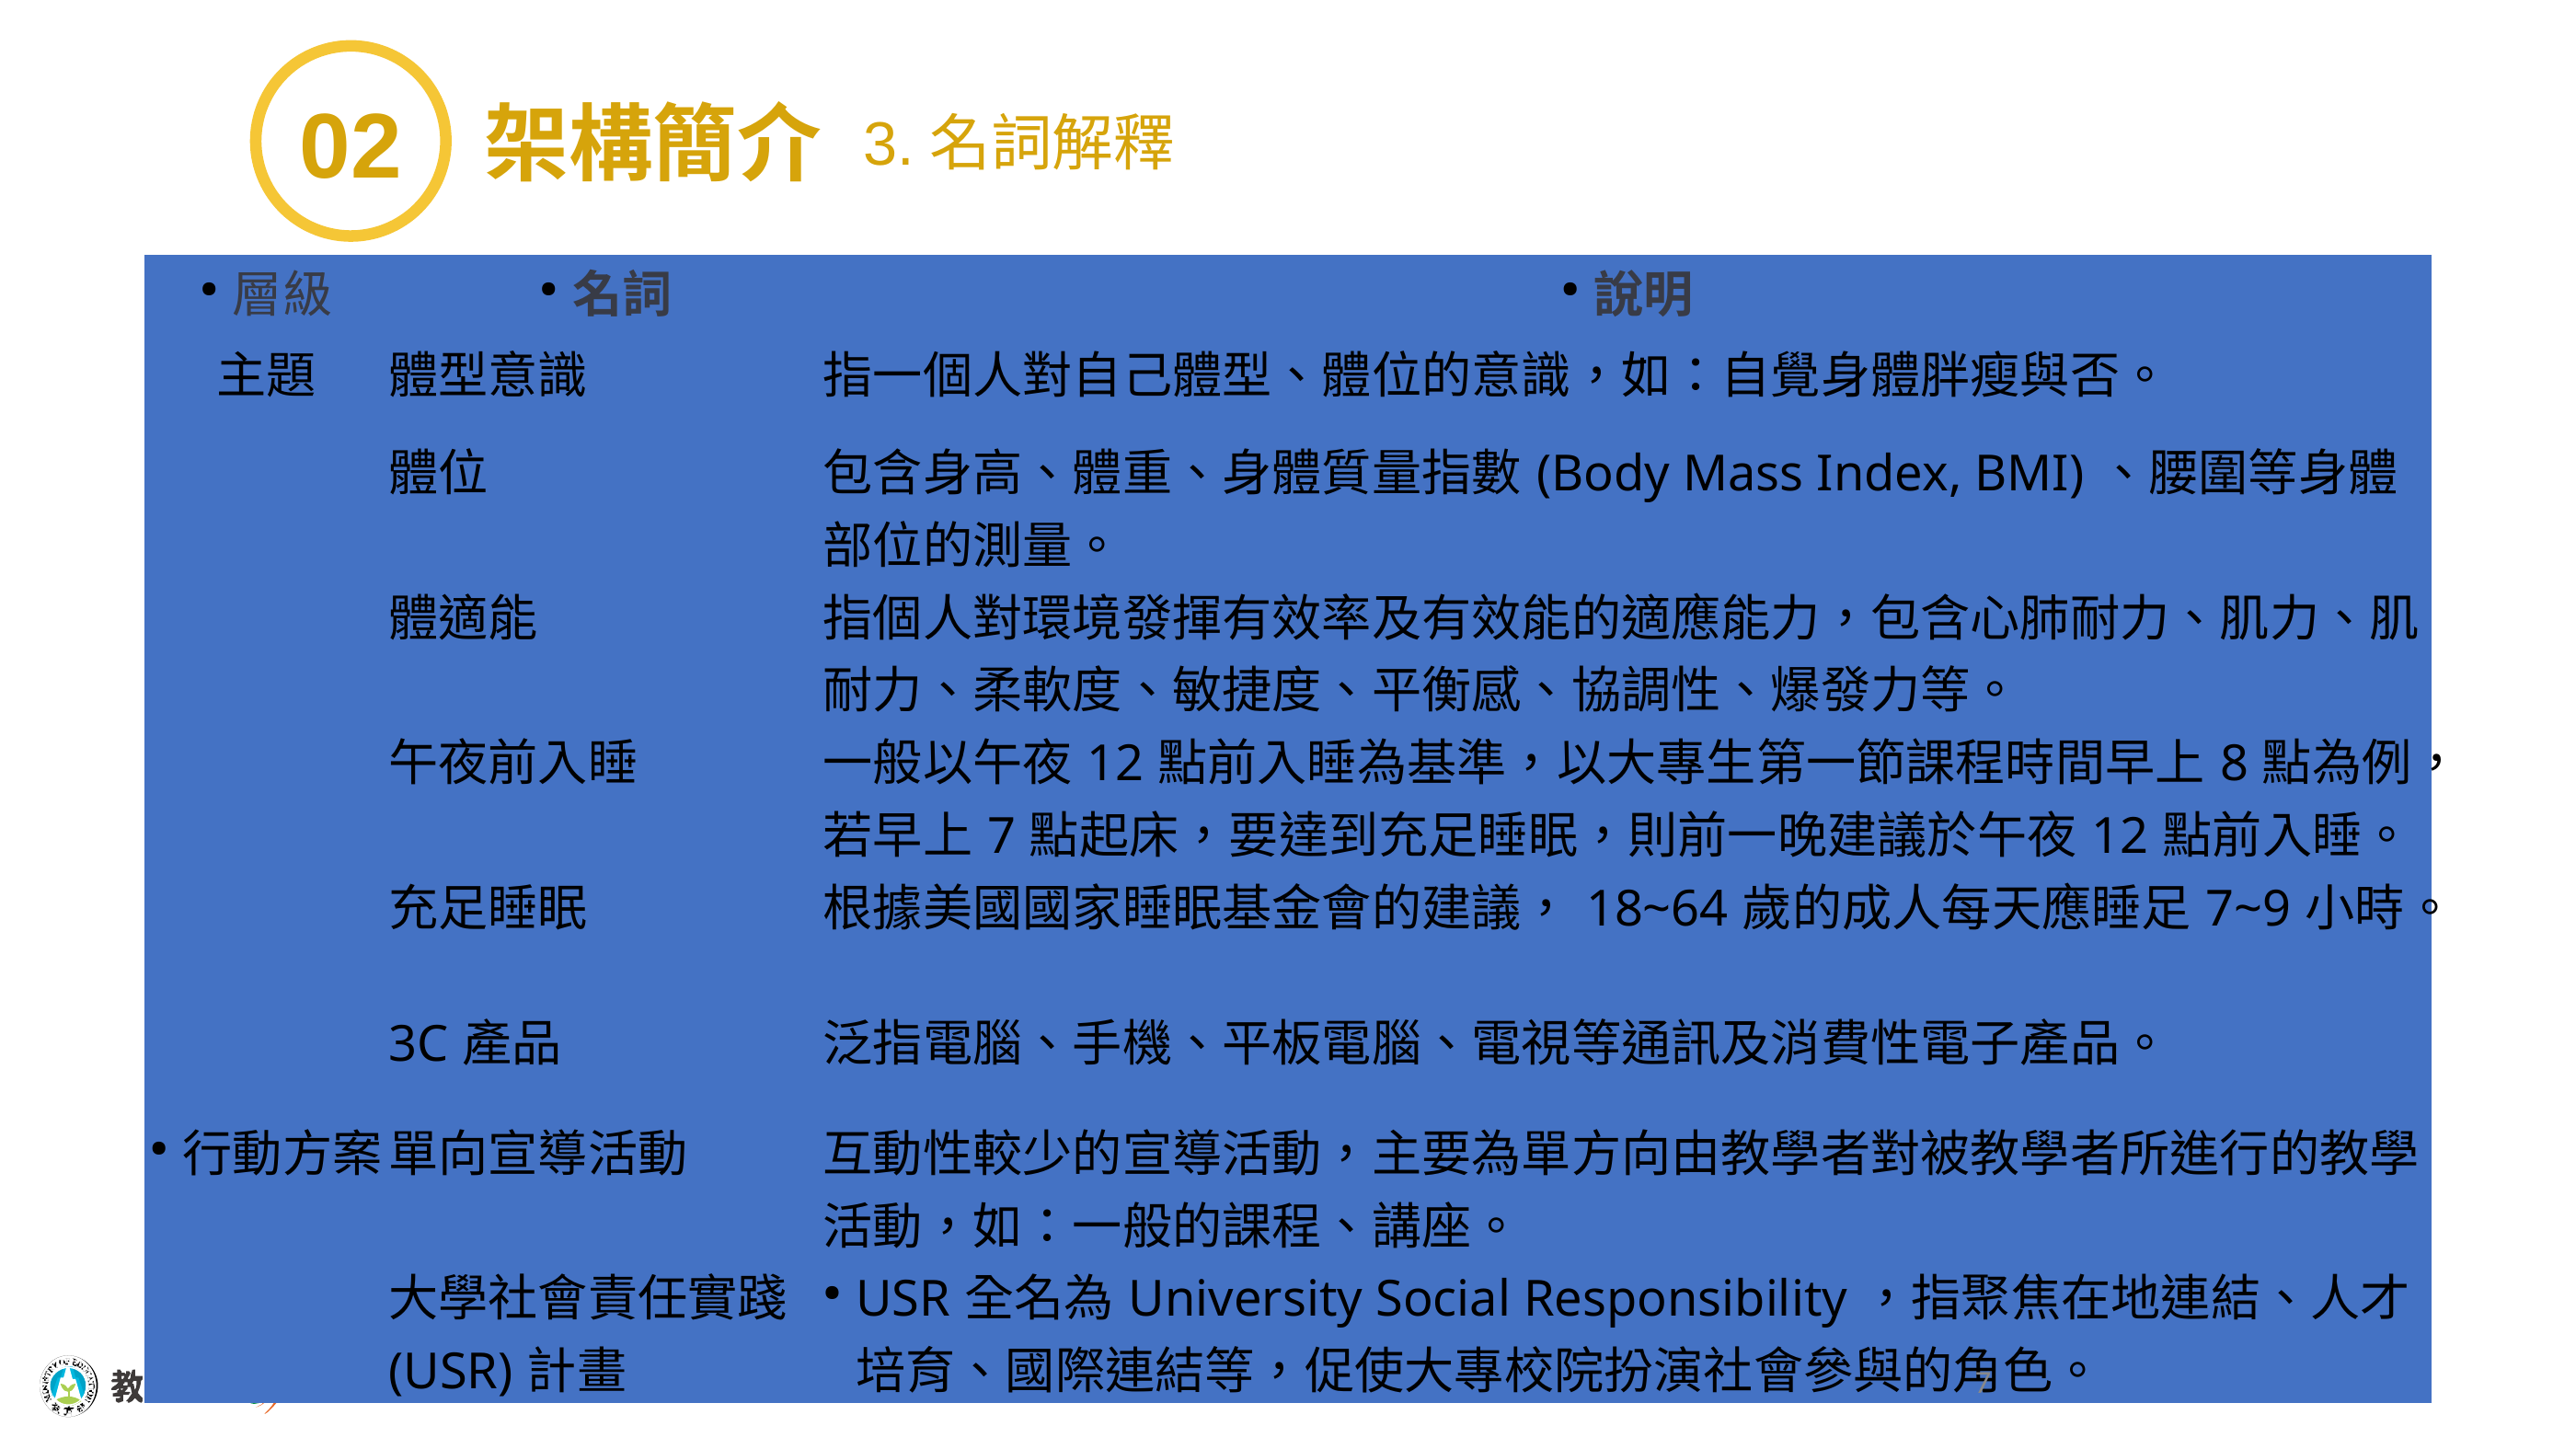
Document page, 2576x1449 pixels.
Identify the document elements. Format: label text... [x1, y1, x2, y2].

table_cell 充足睡眠 [388, 868, 823, 1003]
text_box 架構簡介 [470, 83, 879, 200]
text_box 7 [1961, 1341, 2541, 1420]
table_cell 大學社會責任實踐(USR)計畫 [388, 1259, 823, 1403]
table_header 層級 [144, 255, 388, 335]
table_cell 泛指電腦、手機、平板電腦、電視等通訊及消費性電子產品。 [823, 1003, 2432, 1114]
table_cell USR全名為University Social Responsibility，指聚焦在地連結、人才培育、國際連結等，促使大專校院扮演社會參與的角色。 [823, 1259, 2432, 1403]
table_cell 指一個人對自己體型、體位的意識，如：自覺身體胖瘦與否。 [823, 335, 2432, 433]
table_cell 單向宣導活動 [388, 1114, 823, 1259]
table_cell 行動方案 [144, 1114, 388, 1403]
table_cell 3C產品 [388, 1003, 823, 1114]
text_box 3.名詞解釋 [850, 97, 1335, 186]
table_header 名詞 [388, 255, 823, 335]
table_cell 主題 [144, 335, 388, 1114]
table_cell 指個人對環境發揮有效率及有效能的適應能力，包含心肺耐力、肌力、肌耐力、柔軟度、敏捷度、平衡感、協調性、爆發力等。 [823, 578, 2432, 722]
table_cell 體適能 [388, 578, 823, 722]
text_box 02 [255, 45, 446, 236]
table_cell 互動性較少的宣導活動，主要為單方向由教學者對被教學者所進行的教學活動，如：一般的課程、講座。 [823, 1114, 2432, 1259]
table_cell 體位 [388, 433, 823, 578]
table_cell 午夜前入睡 [388, 722, 823, 868]
table_cell 根據美國國家睡眠基金會的建議，18~64歲的成人每天應睡足7~9小時。 [823, 868, 2432, 1003]
table_cell 包含身高、體重、身體質量指數(Body Mass Index, BMI)、腰圍等身體部位的測量。 [823, 433, 2432, 578]
table_cell 一般以午夜12點前入睡為基準，以大專生第一節課程時間早上8點為例，若早上7點起床，要達到充足睡眠，則前一晚建議於午夜12點前入睡。 [823, 722, 2432, 868]
table_header 說明 [823, 255, 2432, 335]
table_cell 體型意識 [388, 335, 823, 433]
